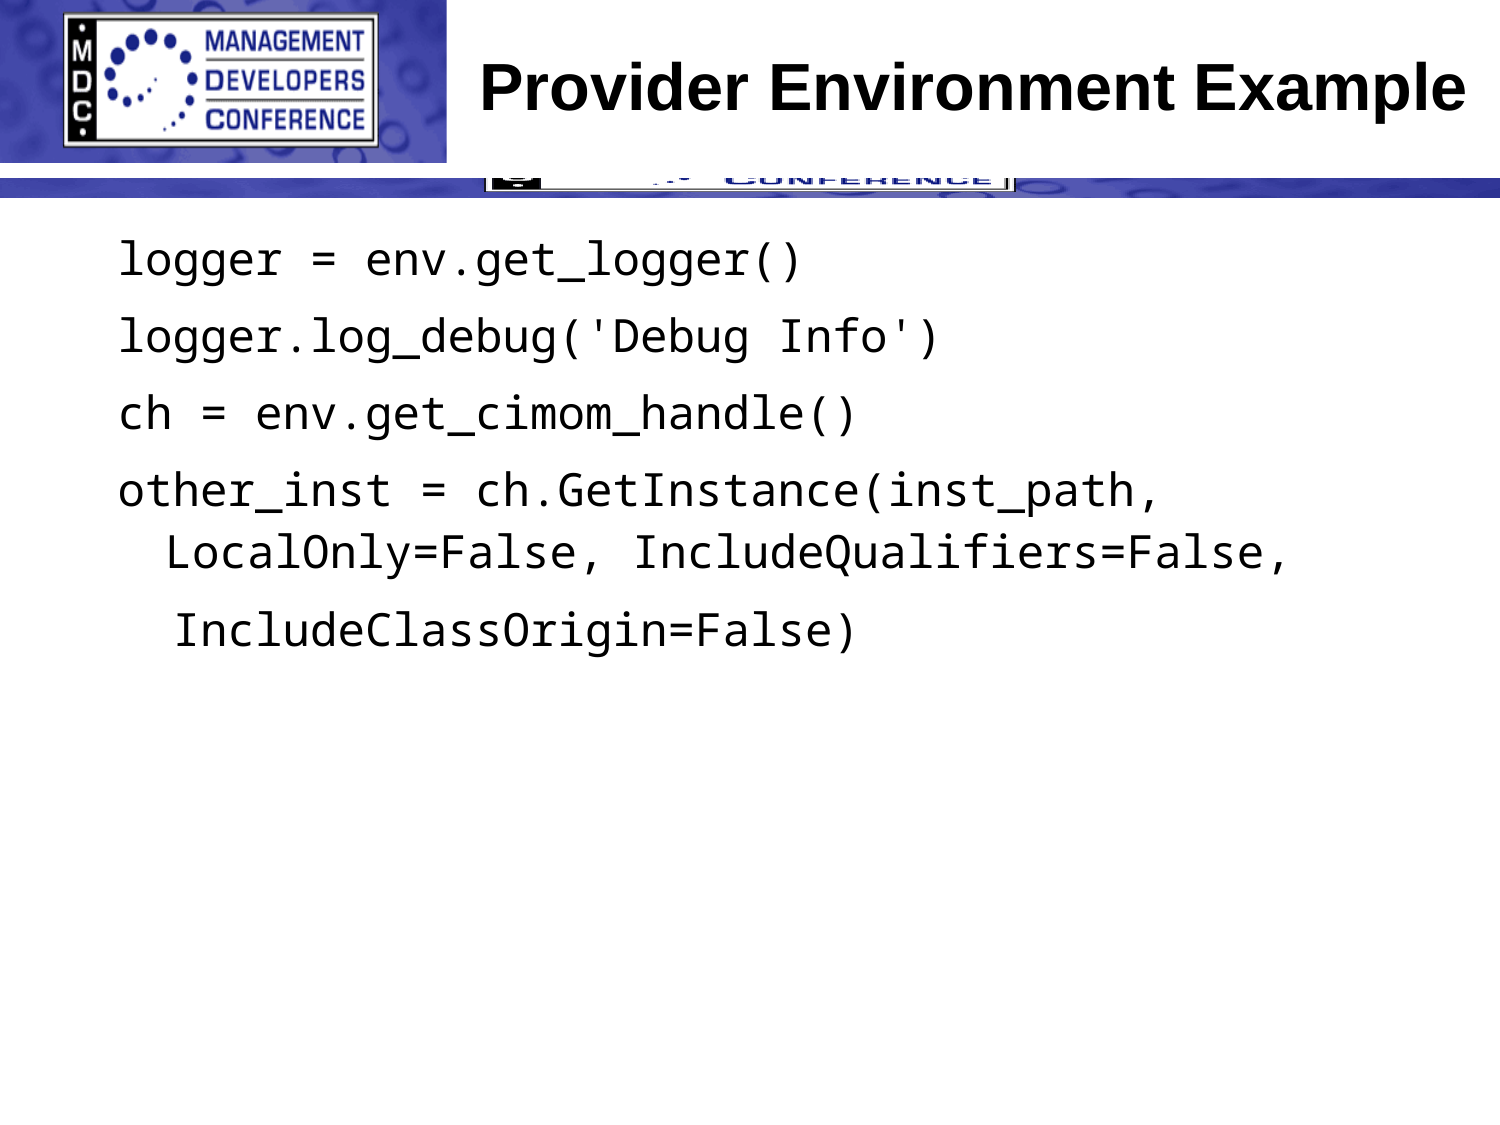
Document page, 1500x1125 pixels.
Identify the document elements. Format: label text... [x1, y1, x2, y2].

title Provider Environment Example [447, 7, 1500, 169]
picture [0, 0, 447, 163]
list logger = env.get_logger() logger.log_debug('Debug Info') ch = env.get_cimom_handle() other_inst = ch.GetInstance(inst_path, LocalOnly=False, IncludeQualifiers=False, IncludeClassOrigin=False) [42, 226, 1433, 1067]
picture [0, 178, 1500, 198]
